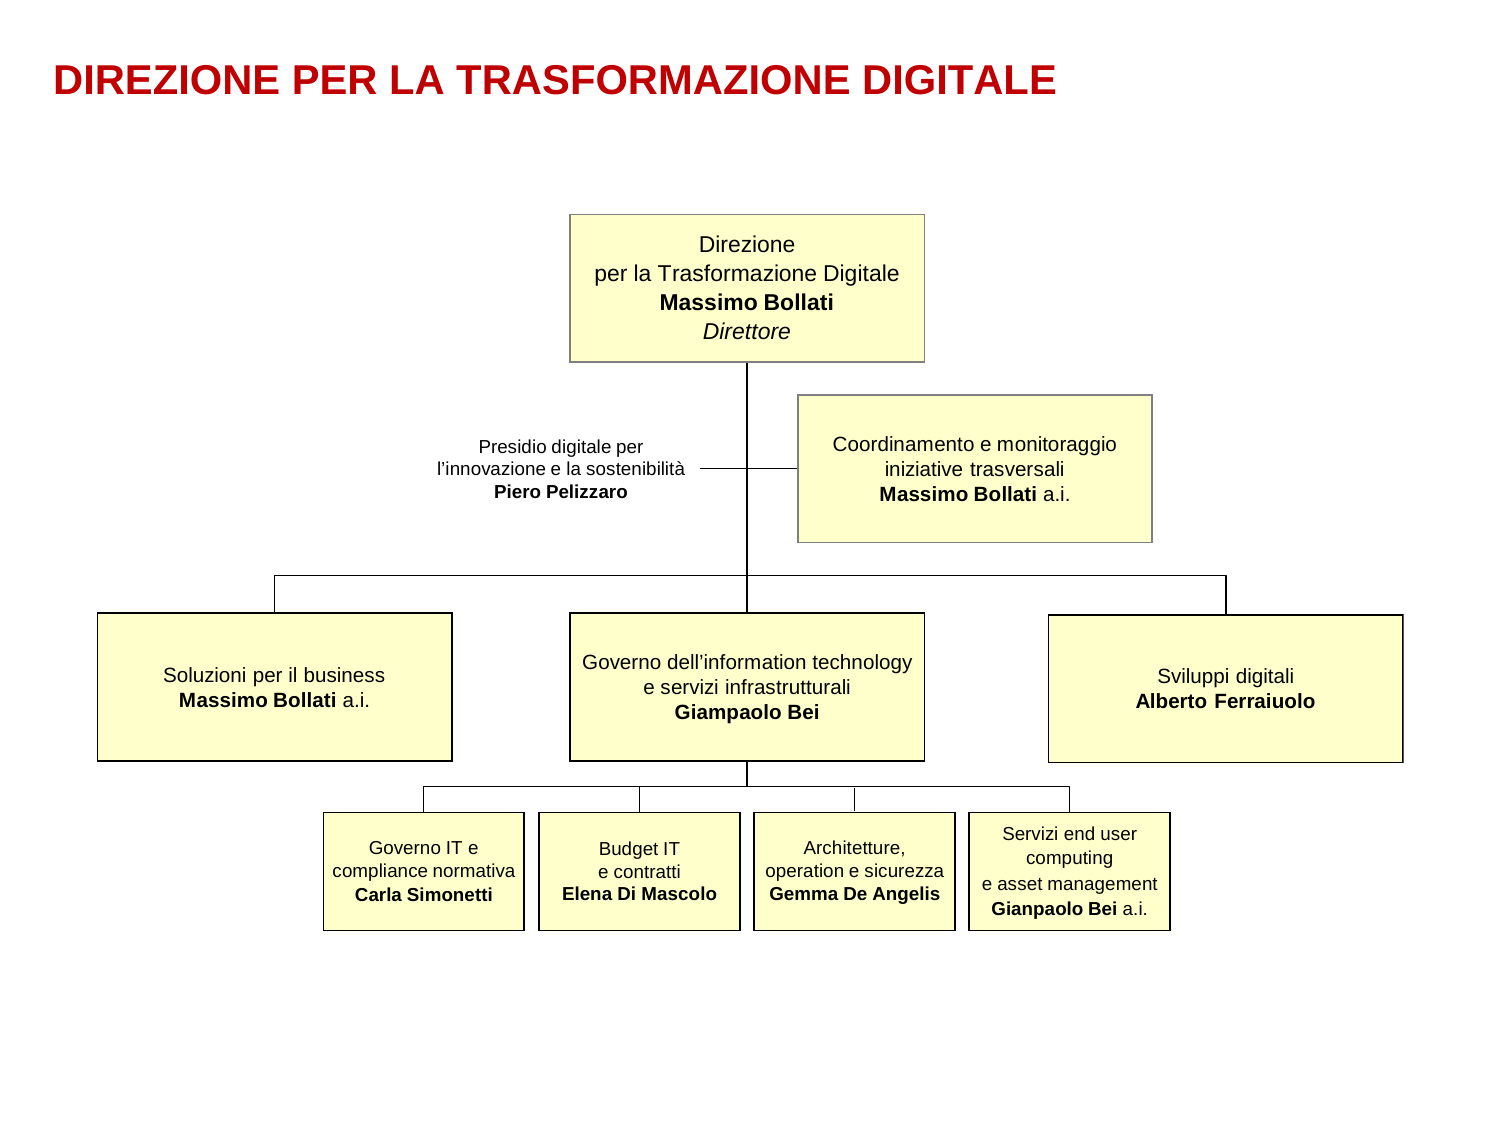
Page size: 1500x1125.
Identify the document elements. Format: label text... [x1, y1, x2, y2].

picture [96, 213, 1404, 931]
text_box DIREZIONE PER LA TRASFORMAZIONE DIGITALE [38, 45, 1500, 128]
